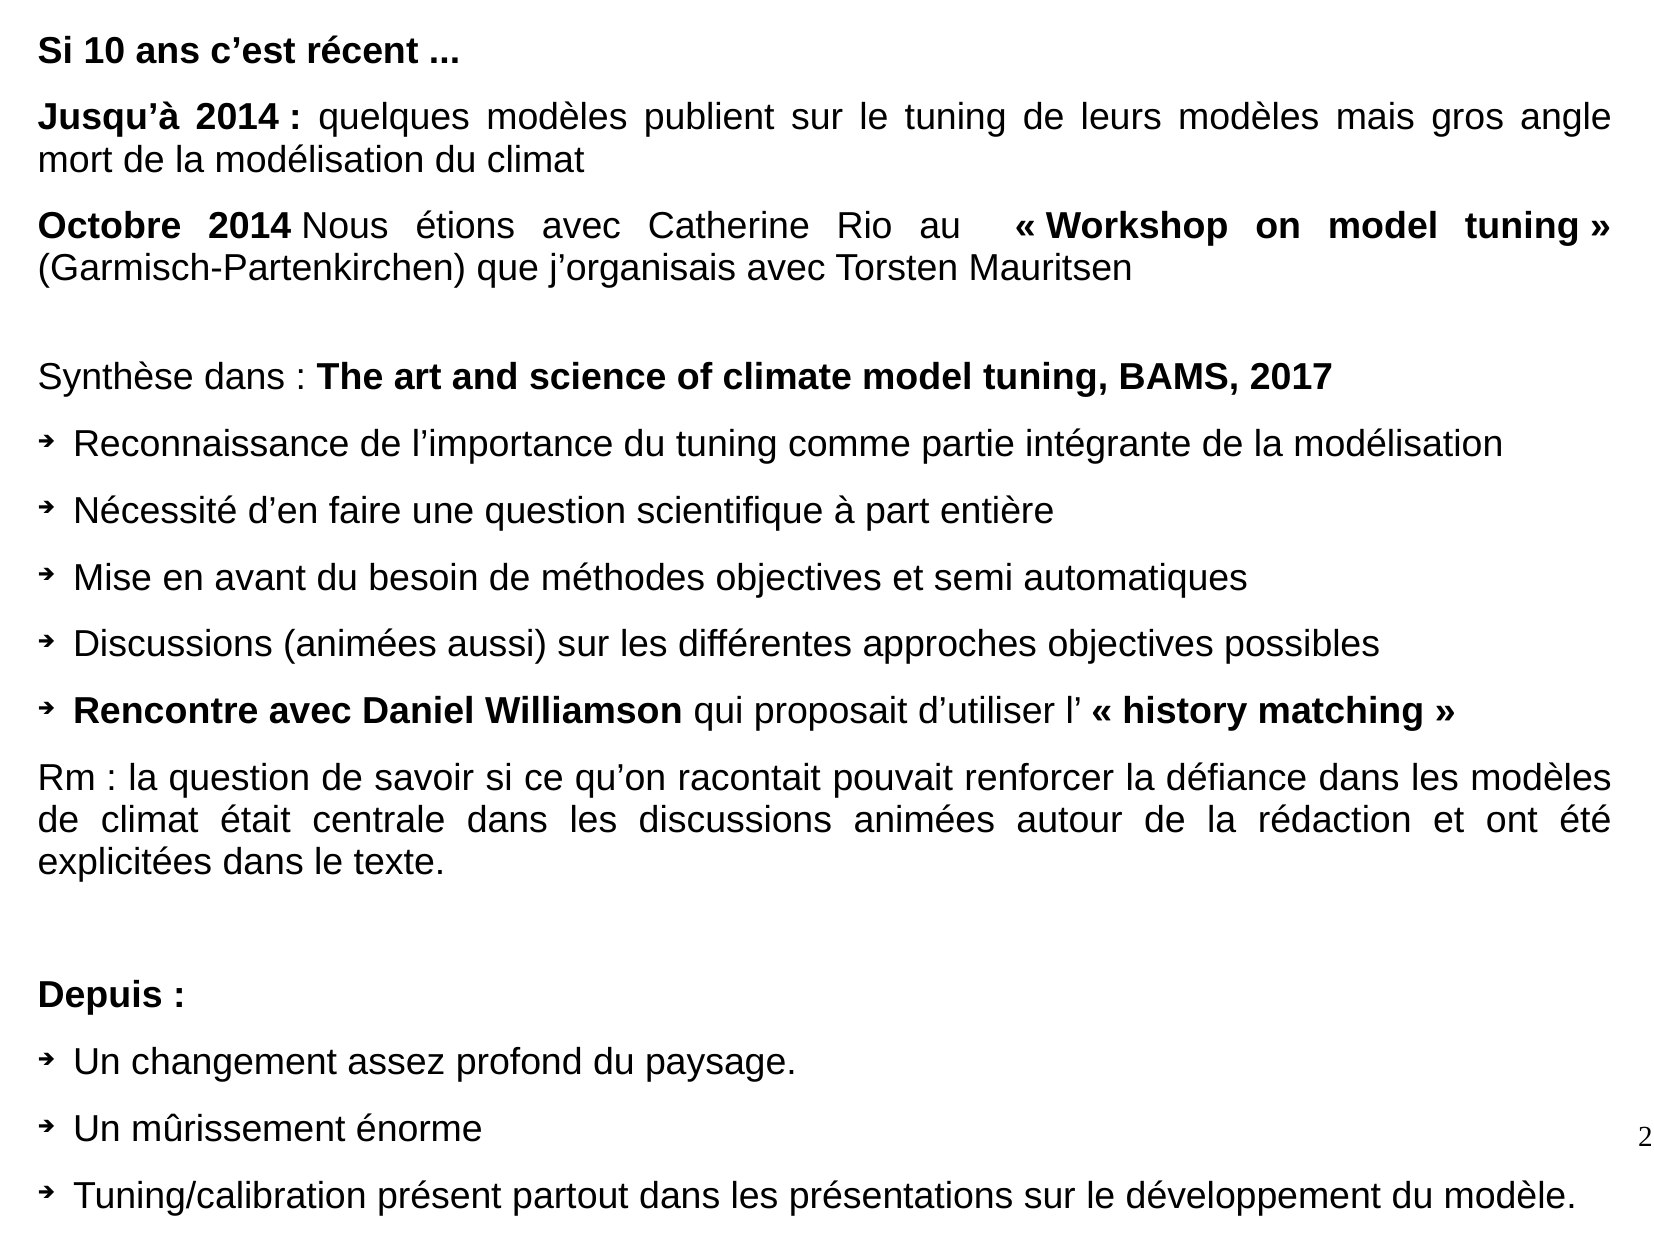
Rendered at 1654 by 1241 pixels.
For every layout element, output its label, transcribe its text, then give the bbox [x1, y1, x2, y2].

text_box Si 10 ans c’est récent ... Jusqu’à 2014 : quelques modèles publient sur le tuning de leurs modèles mais gros angle mort de la modélisation du climat Octobre 2014 Nous étions avec Catherine Rio au « Workshop on model tuning » (Garmisch-Partenkirchen) que j’organisais avec Torsten Mauritsen Synthèse dans : The art and science of climate model tuning, BAMS, 2017 Reconnaissance de l’importance du tuning comme partie intégrante de la modélisation Nécessité d’en faire une question scientifique à part entière Mise en avant du besoin de méthodes objectives et semi automatiques Discussions (animées aussi) sur les différentes approches objectives possibles Rencontre avec Daniel Williamson qui proposait d’utiliser l’ « history matching » Rm : la question de savoir si ce qu’on racontait pouvait renforcer la défiance dans les modèles de climat était centrale dans les discussions animées autour de la rédaction et ont été explicitées dans le texte. Depuis : Un changement assez profond du paysage. Un mûrissement énorme Tuning/calibration présent partout dans les présentations sur le développement du modèle. [22, 21, 1627, 1241]
